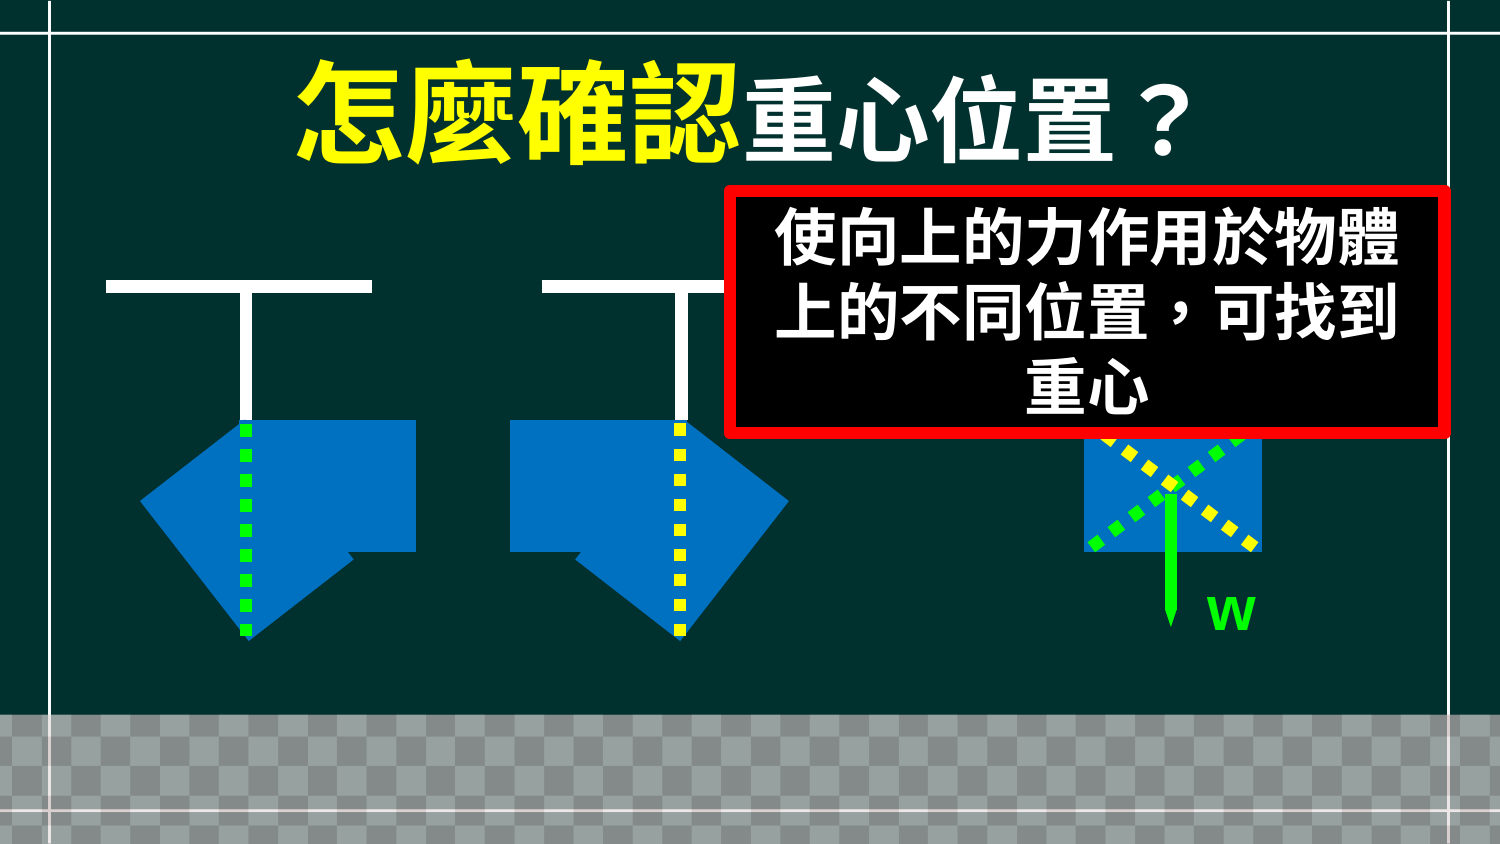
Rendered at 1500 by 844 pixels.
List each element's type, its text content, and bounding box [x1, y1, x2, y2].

text_box 怎麼確認重心位置？ [106, 35, 1397, 185]
text_box [510, 419, 789, 642]
text_box [139, 419, 416, 641]
text_box [1084, 439, 1262, 552]
text_box 使向上的力作用於物體上的不同位置，可找到重心 [730, 190, 1445, 434]
text_box w [1193, 560, 1285, 650]
